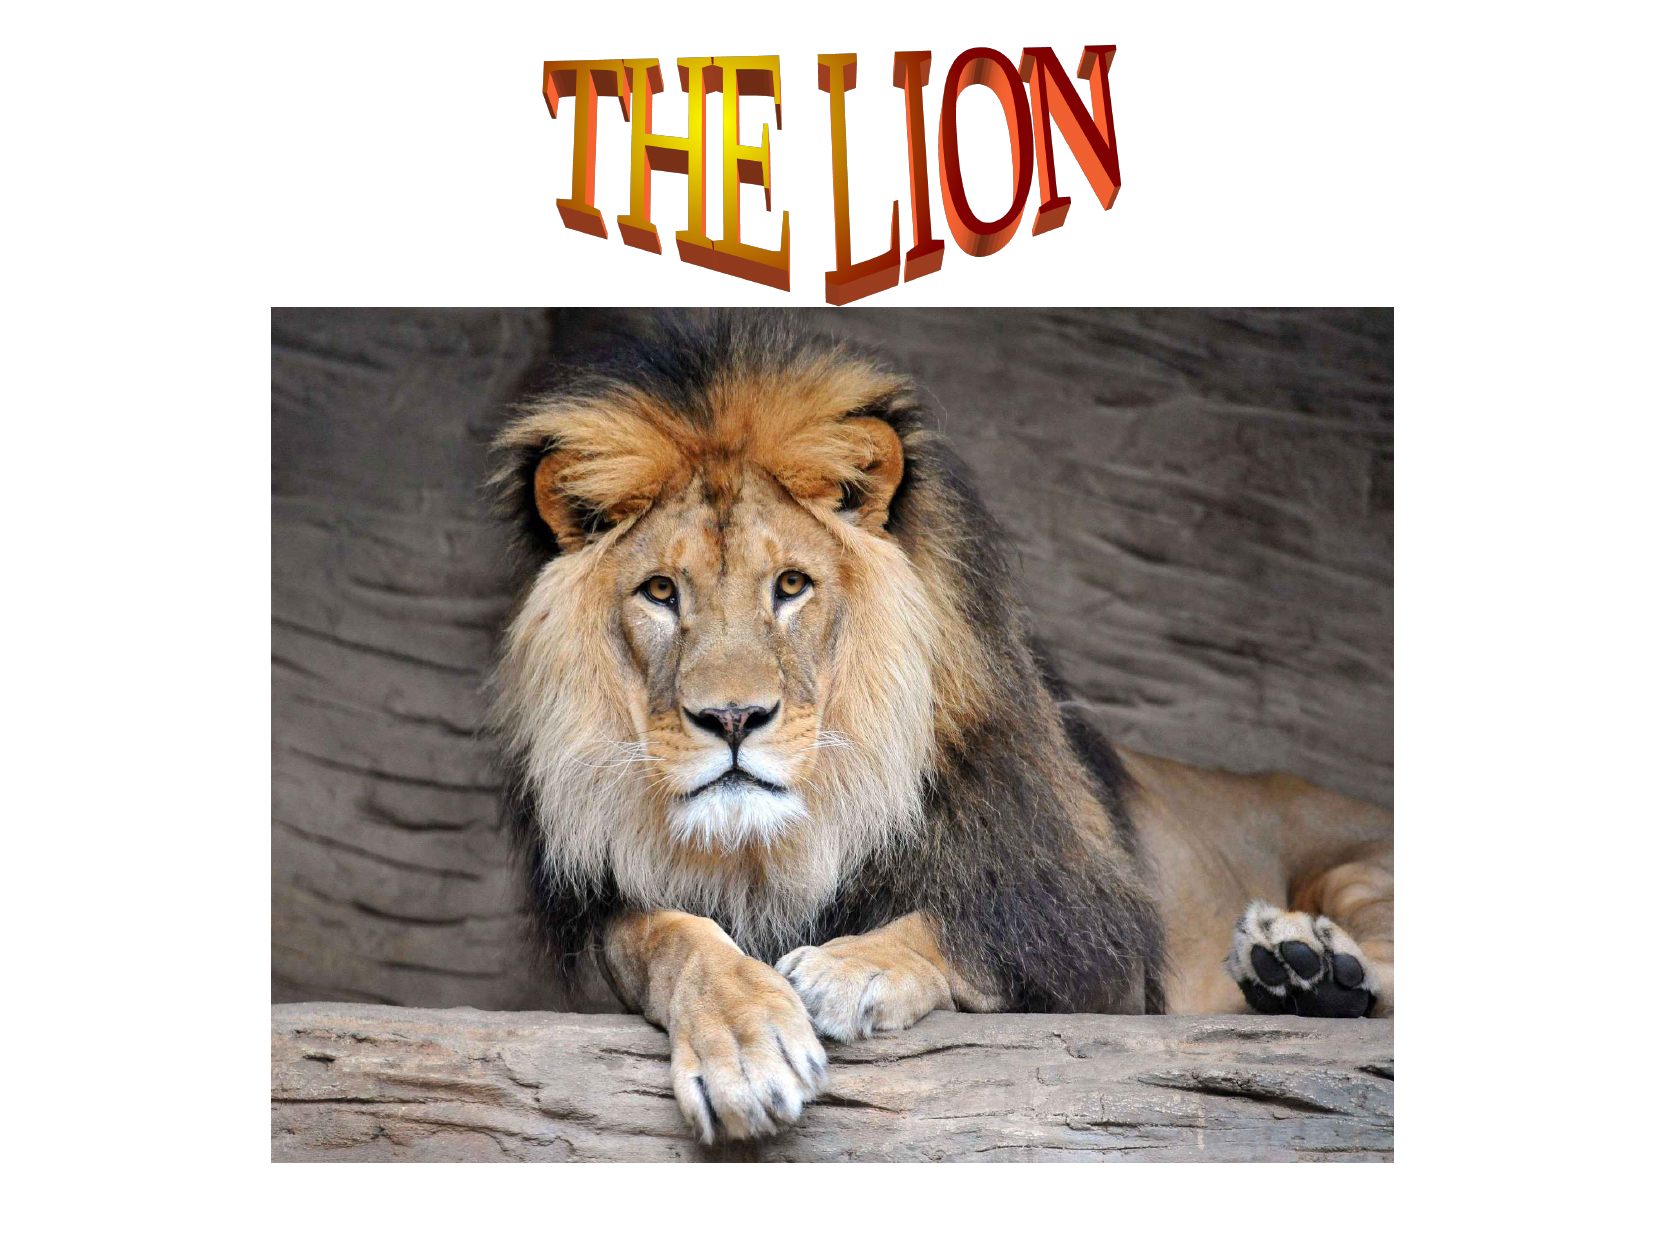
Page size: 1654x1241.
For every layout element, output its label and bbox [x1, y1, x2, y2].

picture [271, 307, 1394, 1163]
